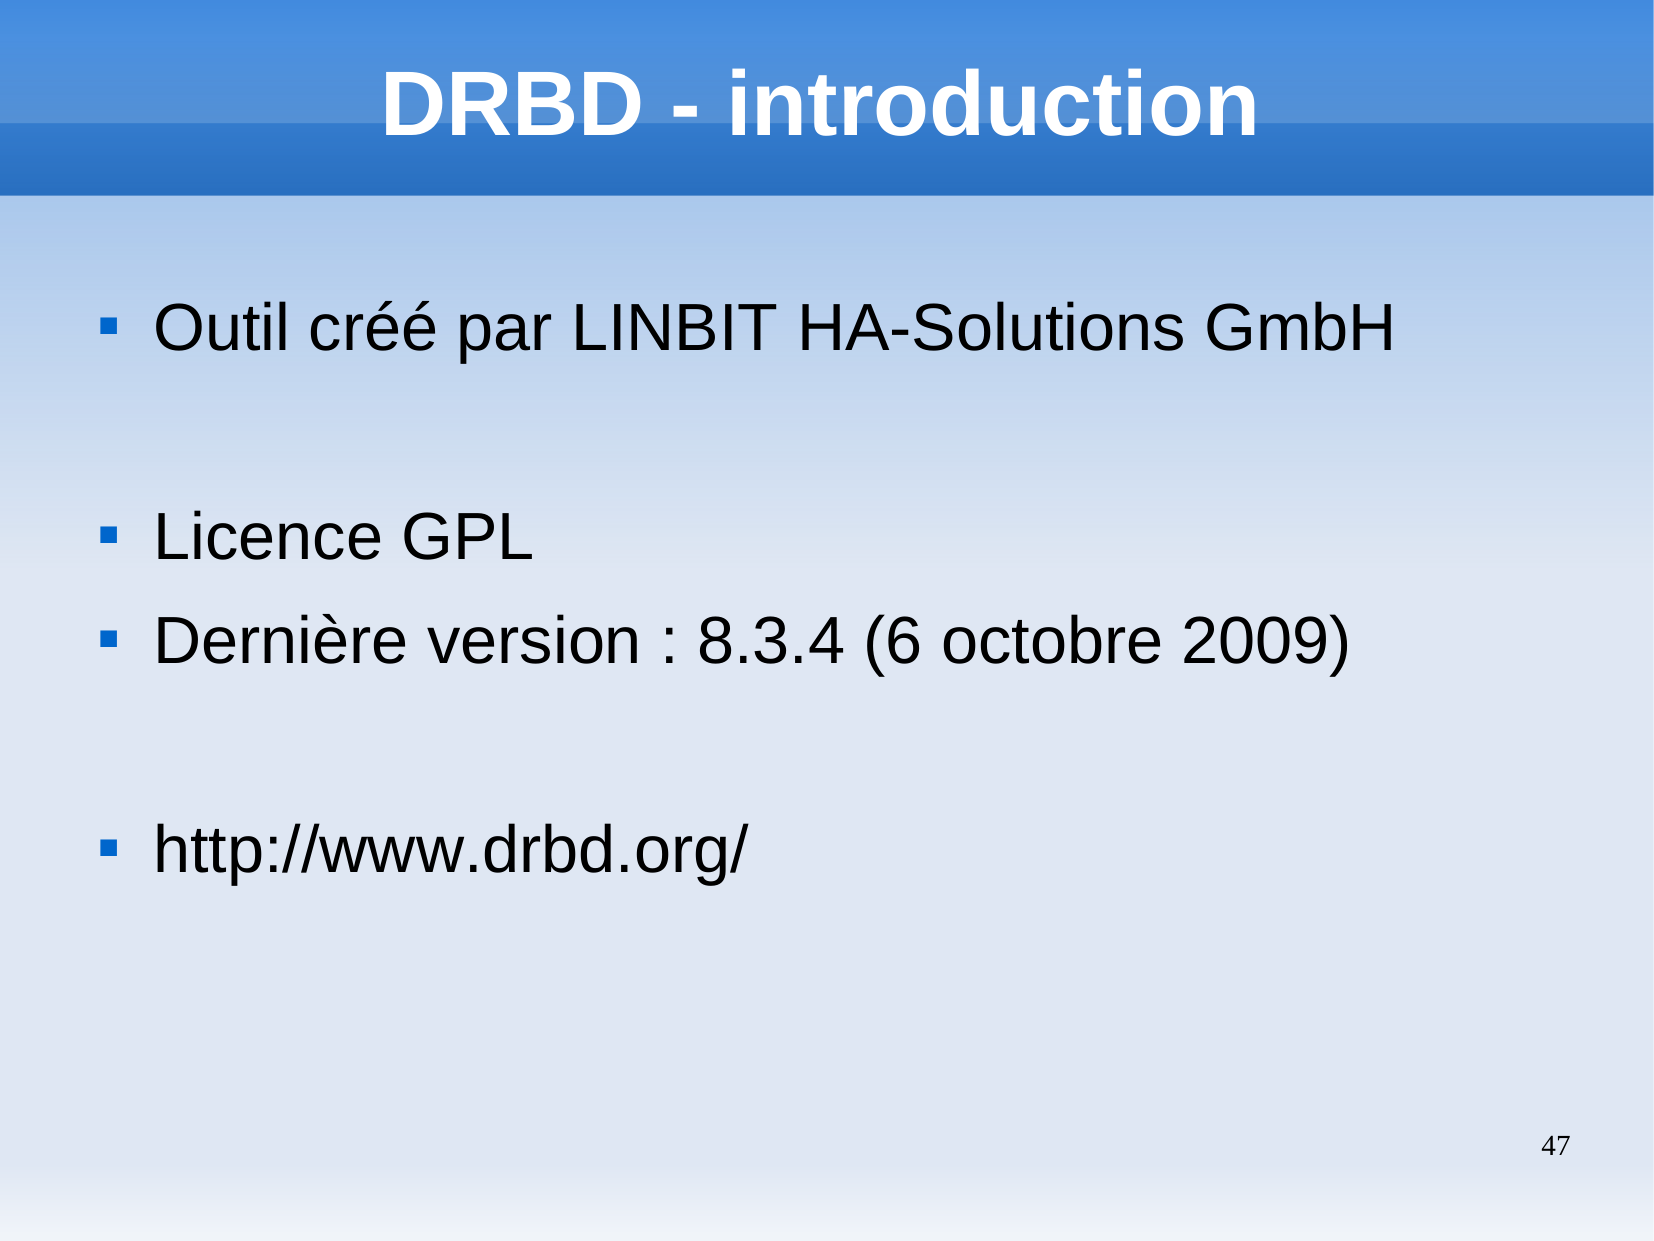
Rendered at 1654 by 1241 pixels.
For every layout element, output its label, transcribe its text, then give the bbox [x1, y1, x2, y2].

list Outil créé par LINBIT HA-Solutions GmbH Licence GPL Dernière version : 8.3.4 (6 octobre 2009) http://www.drbd.org/ [82, 290, 1571, 1094]
title DRBD - introduction [76, 7, 1565, 200]
picture [0, 0, 1654, 1241]
